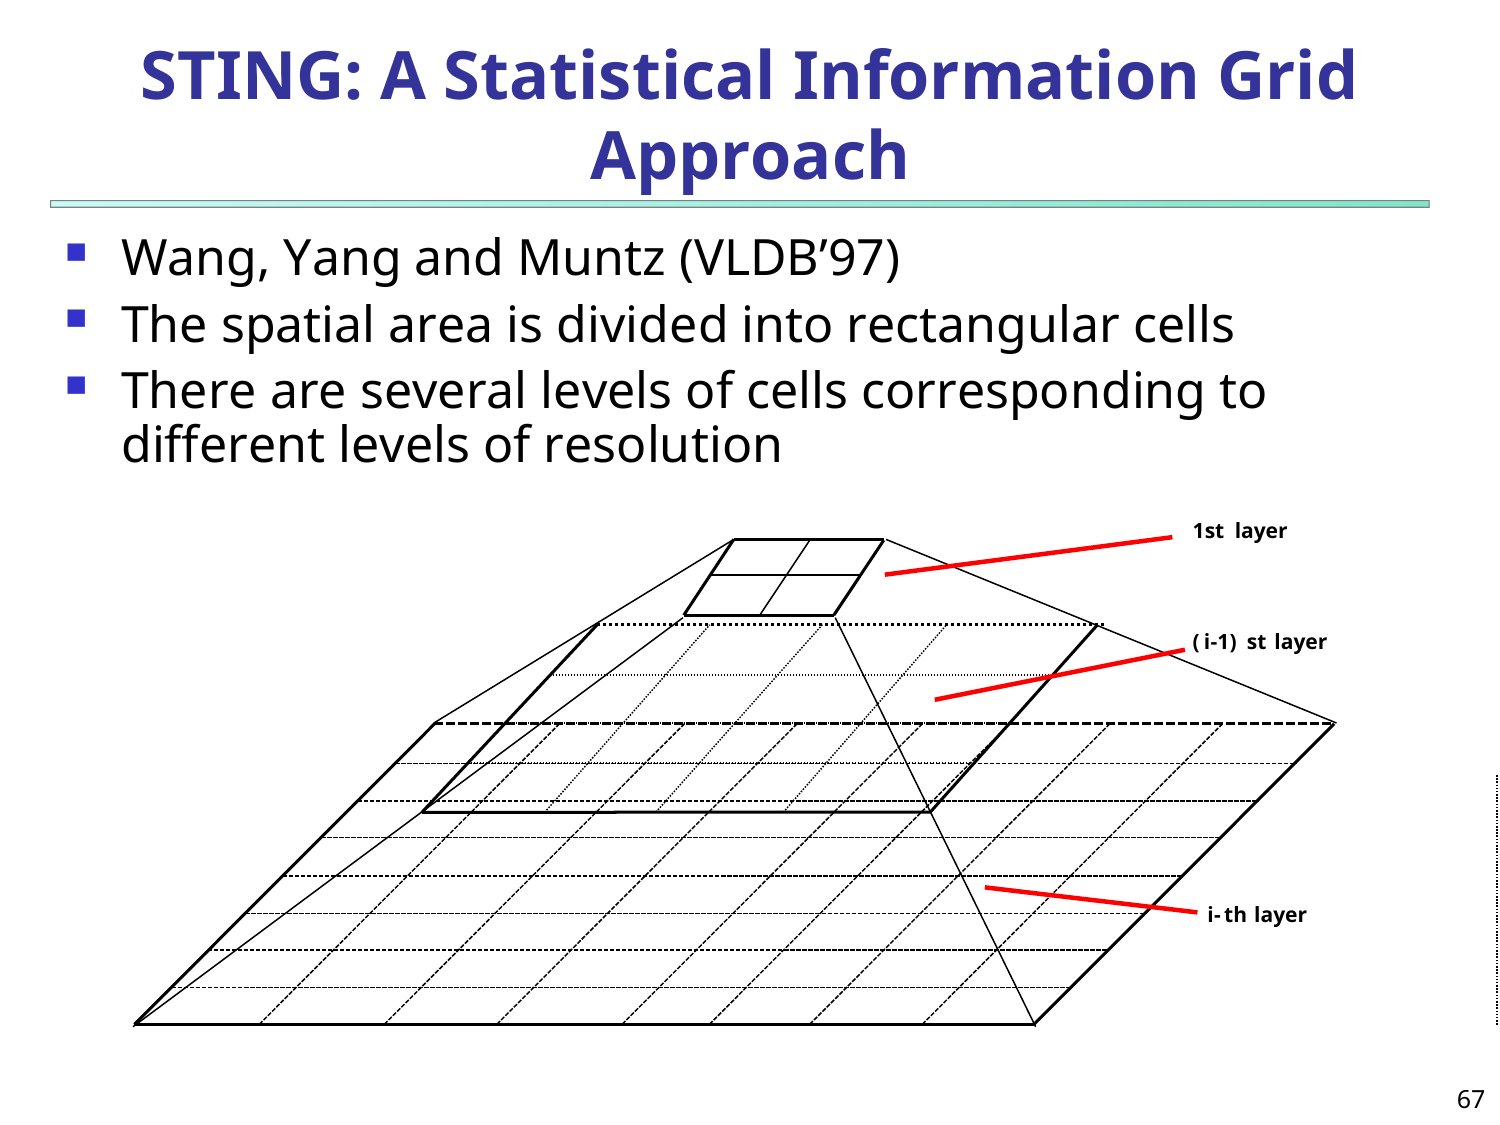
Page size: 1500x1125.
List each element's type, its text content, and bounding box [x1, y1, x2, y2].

list Wang, Yang and Muntz (VLDB’97) The spatial area is divided into rectangular cells There are several levels of cells corresponding to different levels of resolution [49, 224, 1438, 554]
text_box <number> [1187, 1062, 1500, 1125]
chart [124, 509, 1376, 1038]
title STING: A Statistical Information Grid Approach [0, 24, 1500, 201]
